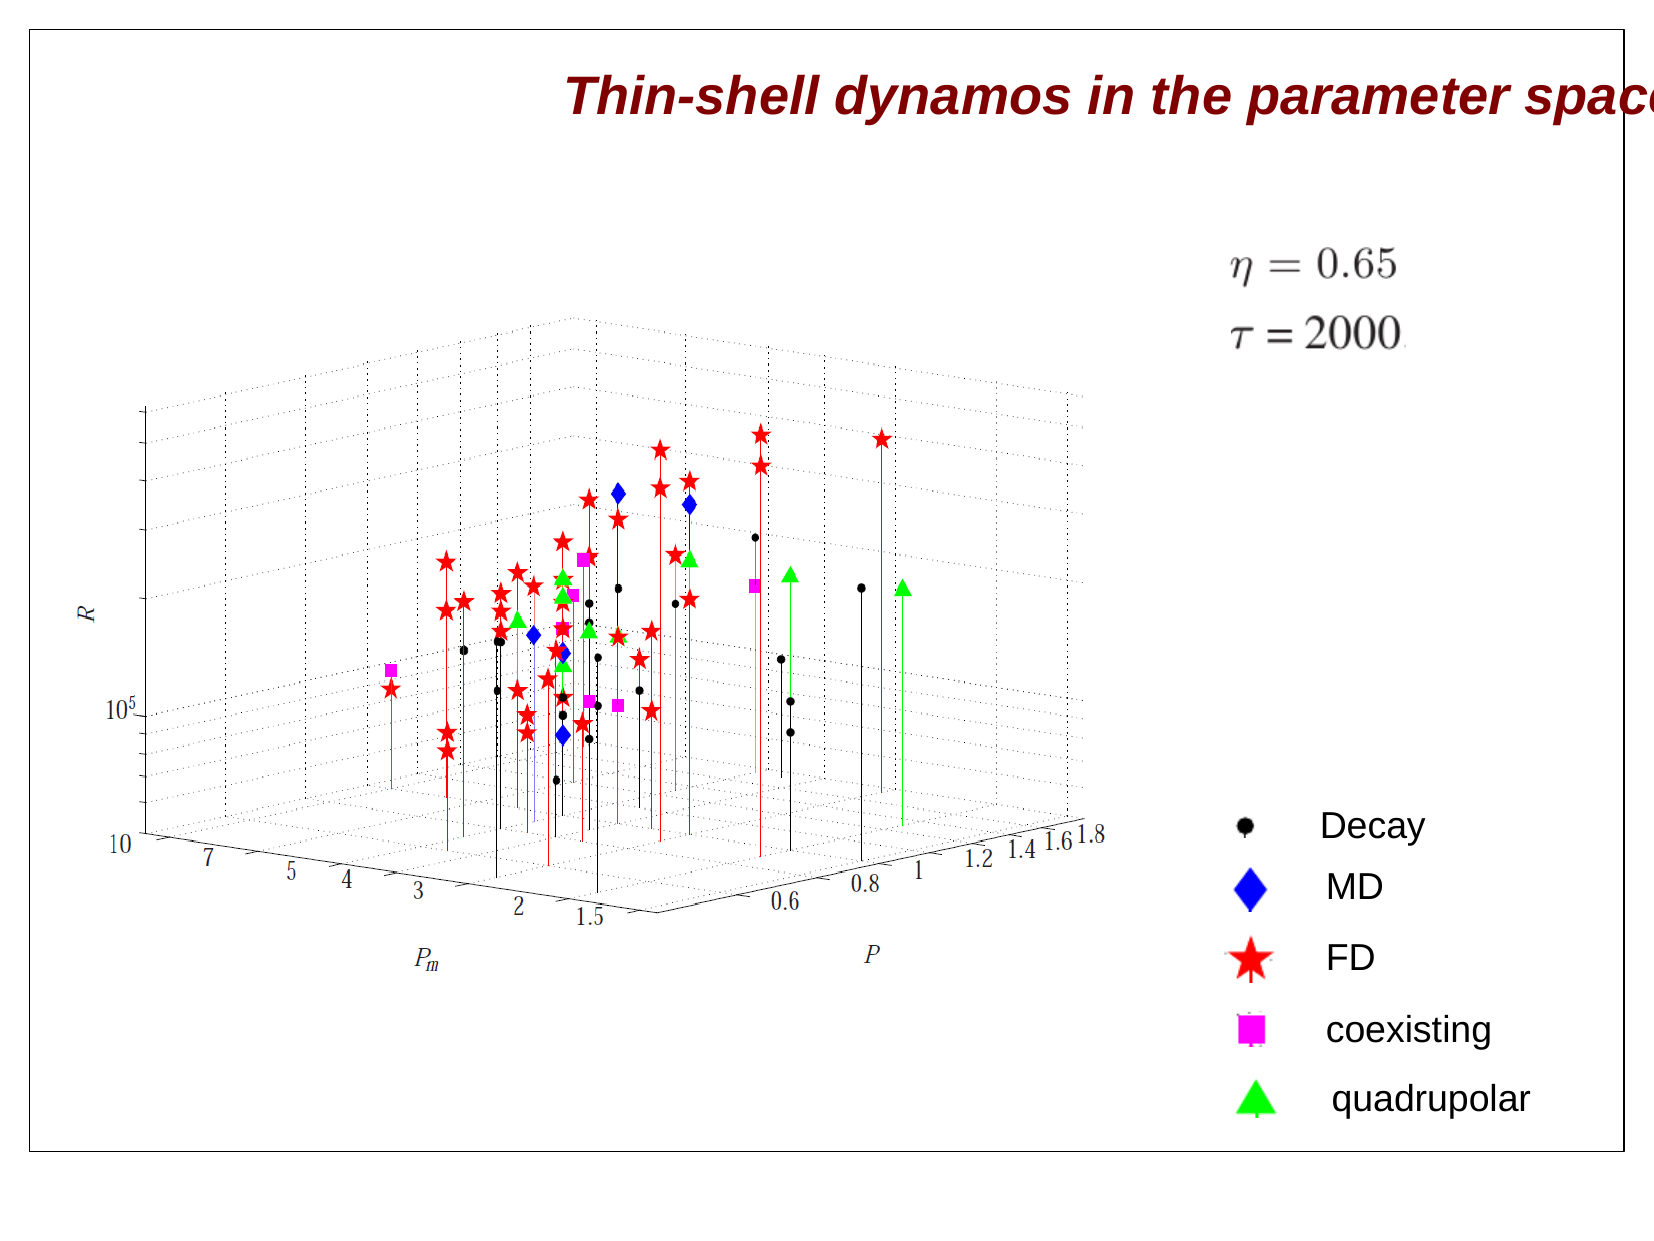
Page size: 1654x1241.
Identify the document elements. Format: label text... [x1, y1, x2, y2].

text_box Decay [1305, 797, 1441, 855]
picture [1233, 814, 1259, 838]
text_box Thin-shell dynamos in the parameter space [548, 53, 1106, 129]
picture [1232, 862, 1272, 912]
picture [1223, 933, 1281, 983]
picture [1234, 1011, 1270, 1047]
picture [53, 301, 1117, 1000]
text_box MD [1311, 858, 1399, 916]
picture [1231, 308, 1406, 361]
picture [1235, 1079, 1281, 1118]
text_box coexisting [1311, 1000, 1507, 1058]
picture [1220, 236, 1406, 296]
text_box quadrupolar [1316, 1070, 1554, 1128]
text_box FD [1311, 929, 1391, 987]
